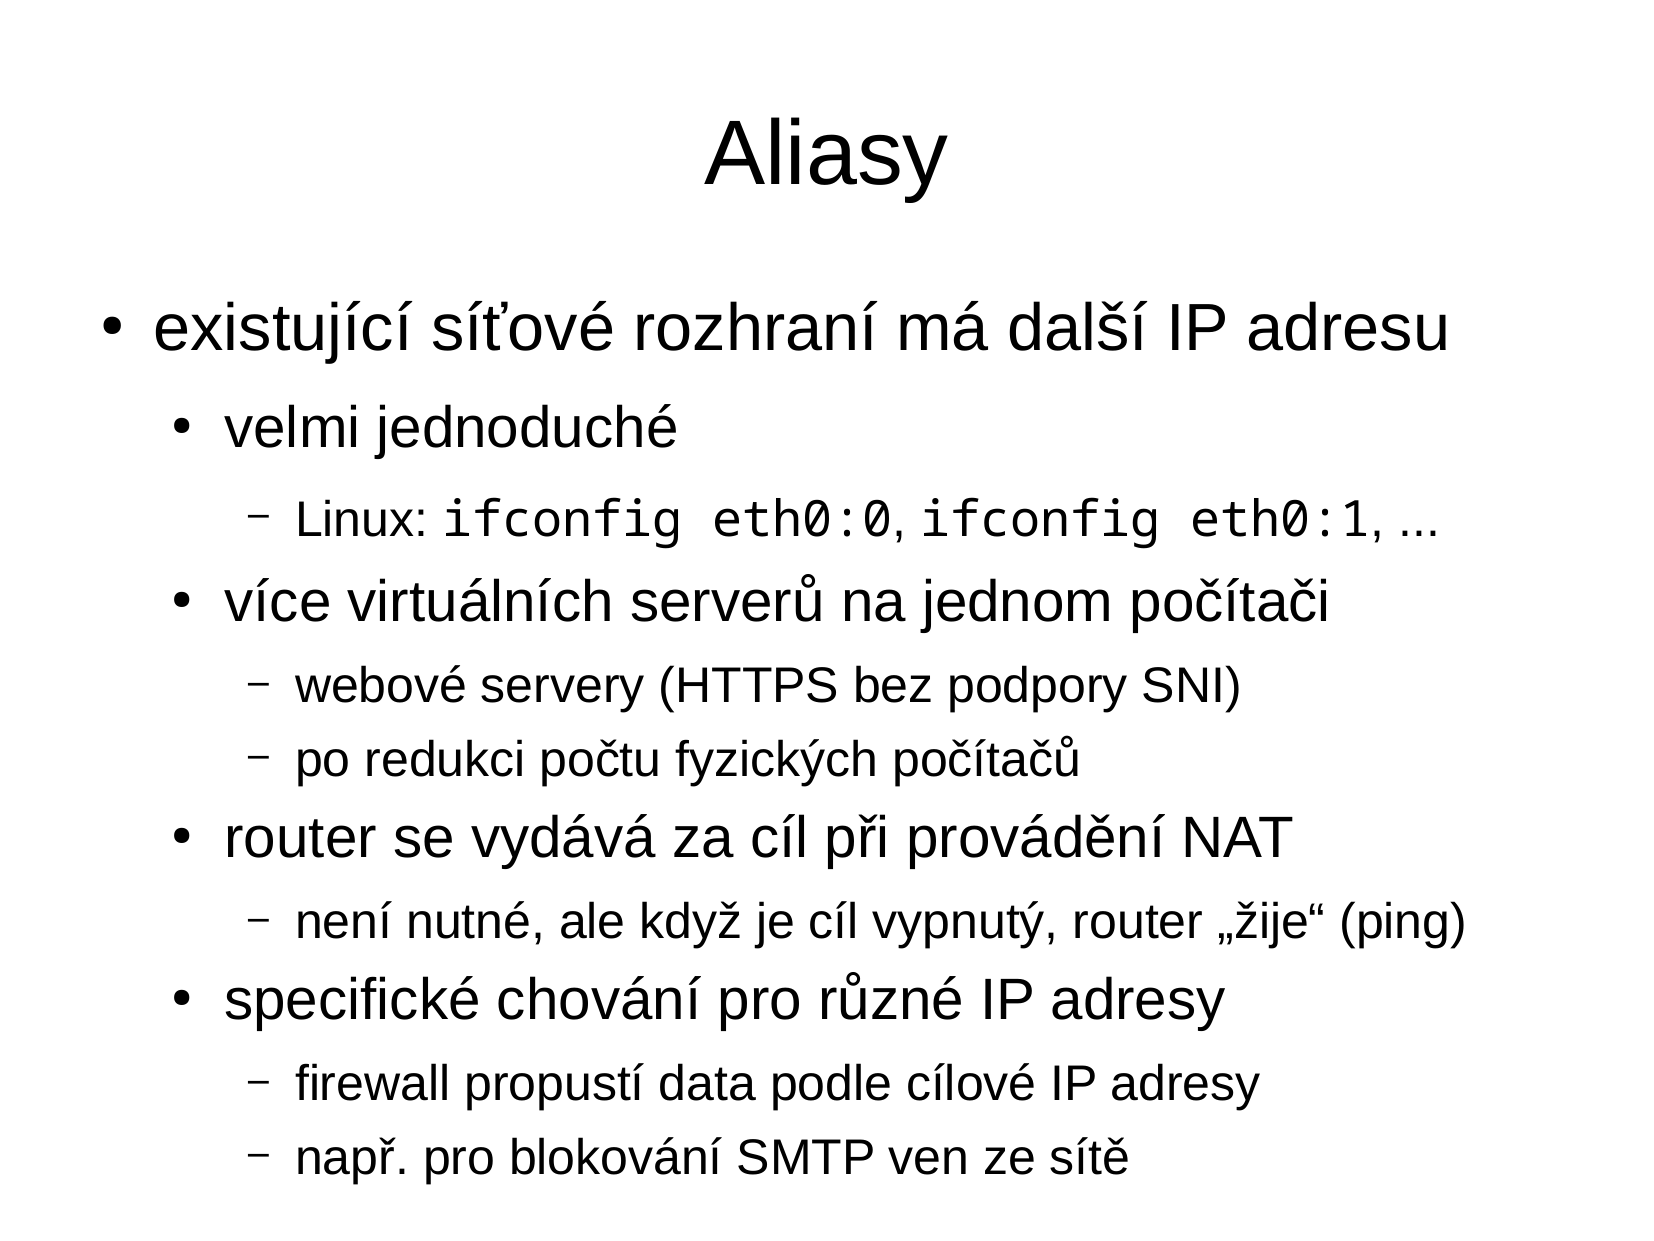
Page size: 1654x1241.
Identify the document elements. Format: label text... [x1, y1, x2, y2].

title Aliasy [82, 49, 1571, 257]
list existující síťové rozhraní má další IP adresu velmi jednoduché Linux: ifconfig eth0:0, ifconfig eth0:1, ... více virtuálních serverů na jednom počítači webové servery (HTTPS bez podpory SNI) po redukci počtu fyzických počítačů router se vydává za cíl při provádění NAT není nutné, ale když je cíl vypnutý, router „žije“ (ping) specifické chování pro různé IP adresy firewall propustí data podle cílové IP adresy např. pro blokování SMTP ven ze sítě [82, 290, 1571, 1177]
